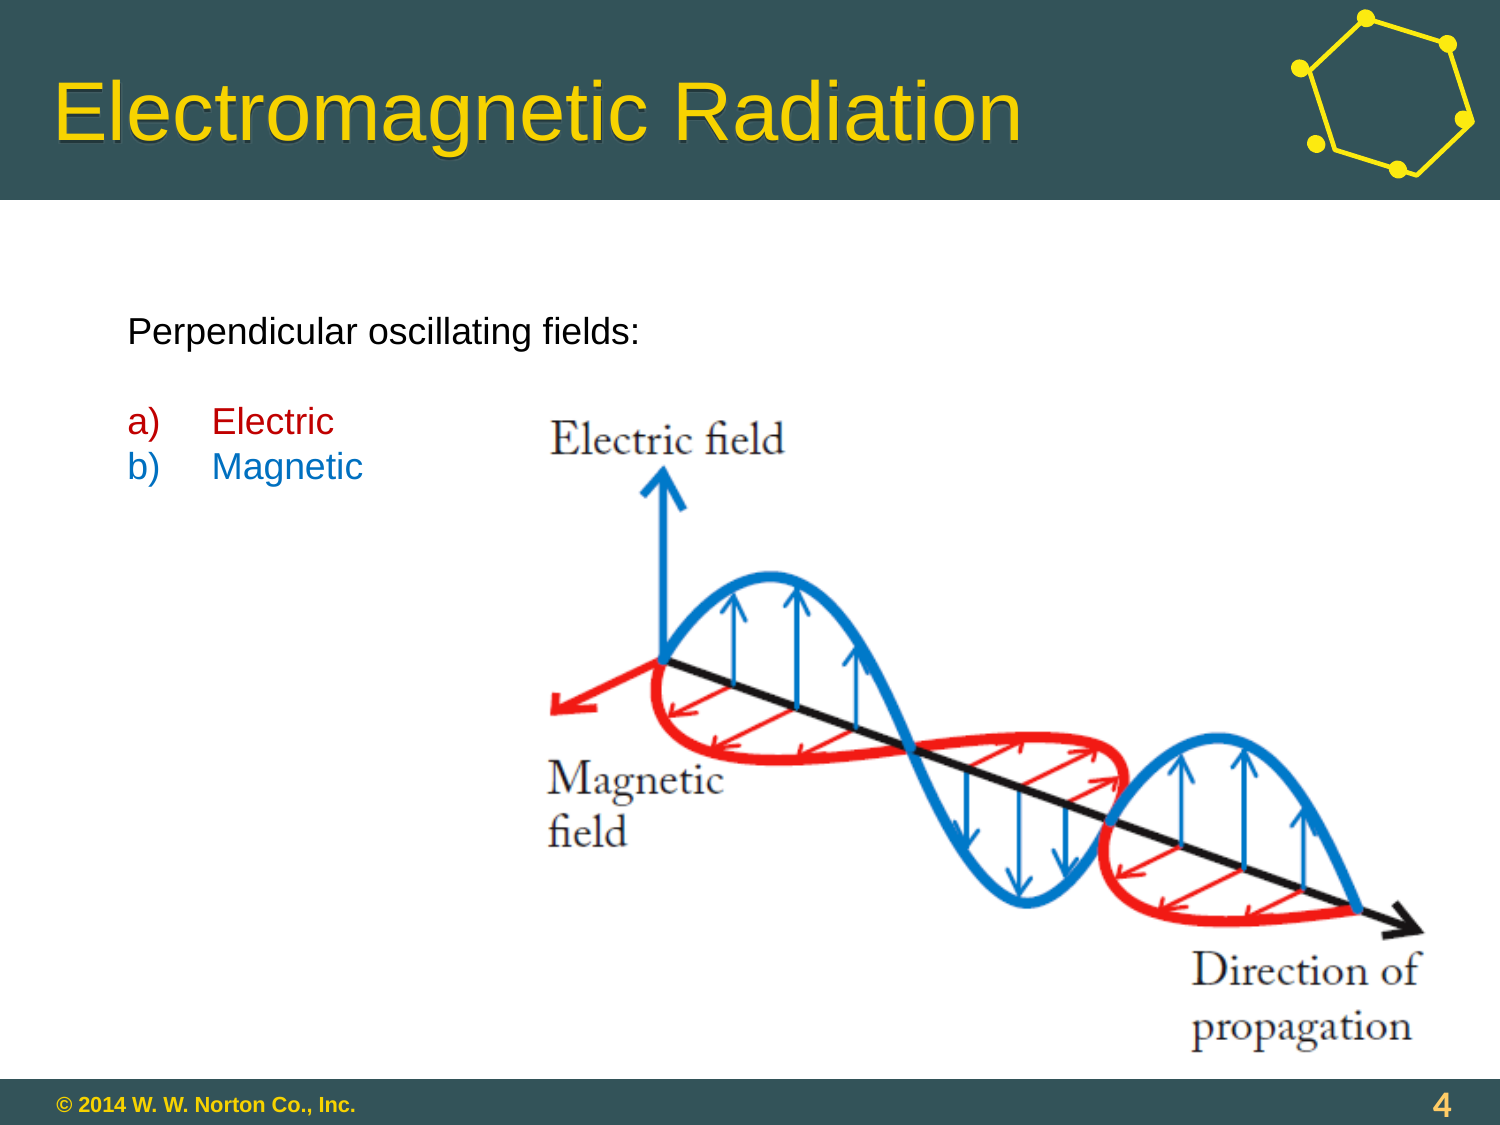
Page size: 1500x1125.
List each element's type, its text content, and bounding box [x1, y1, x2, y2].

title Electromagnetic Radiation [37, 19, 1118, 195]
slide_number <number> [1409, 1076, 1468, 1125]
text_box Perpendicular oscillating fields: Electric Magnetic [112, 299, 888, 495]
picture [517, 412, 1438, 1063]
